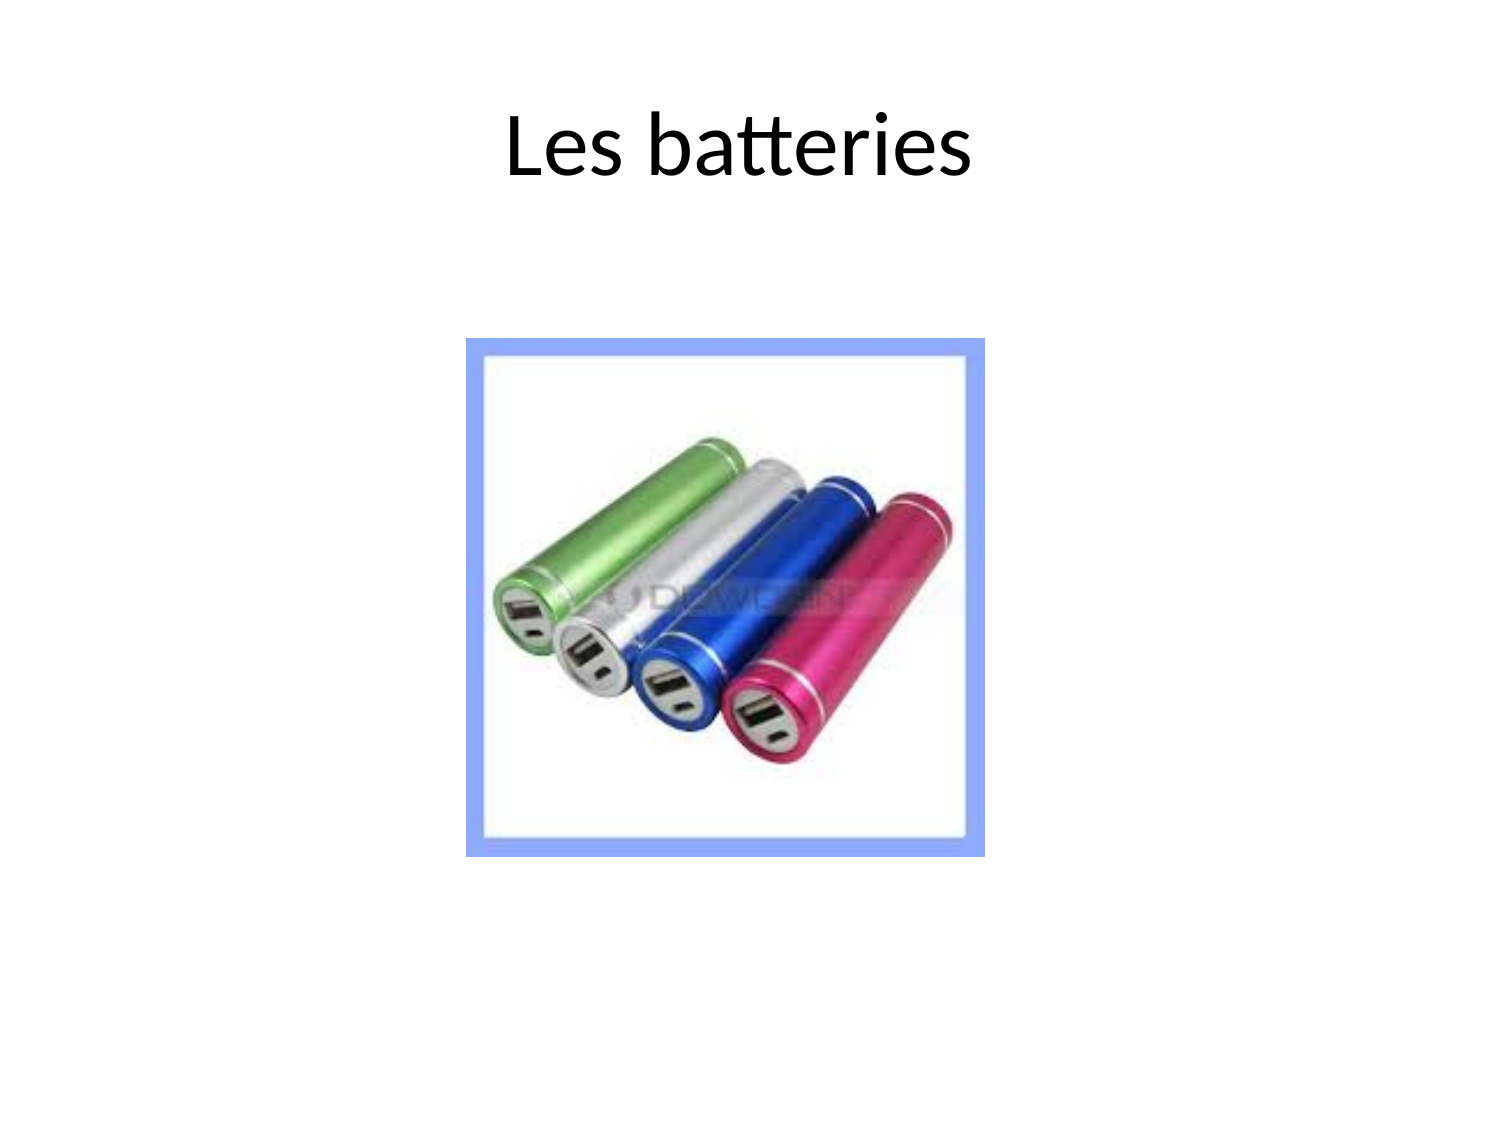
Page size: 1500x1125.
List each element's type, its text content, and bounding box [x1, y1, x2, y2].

picture [466, 338, 985, 857]
title Les batteries [75, 45, 1425, 233]
